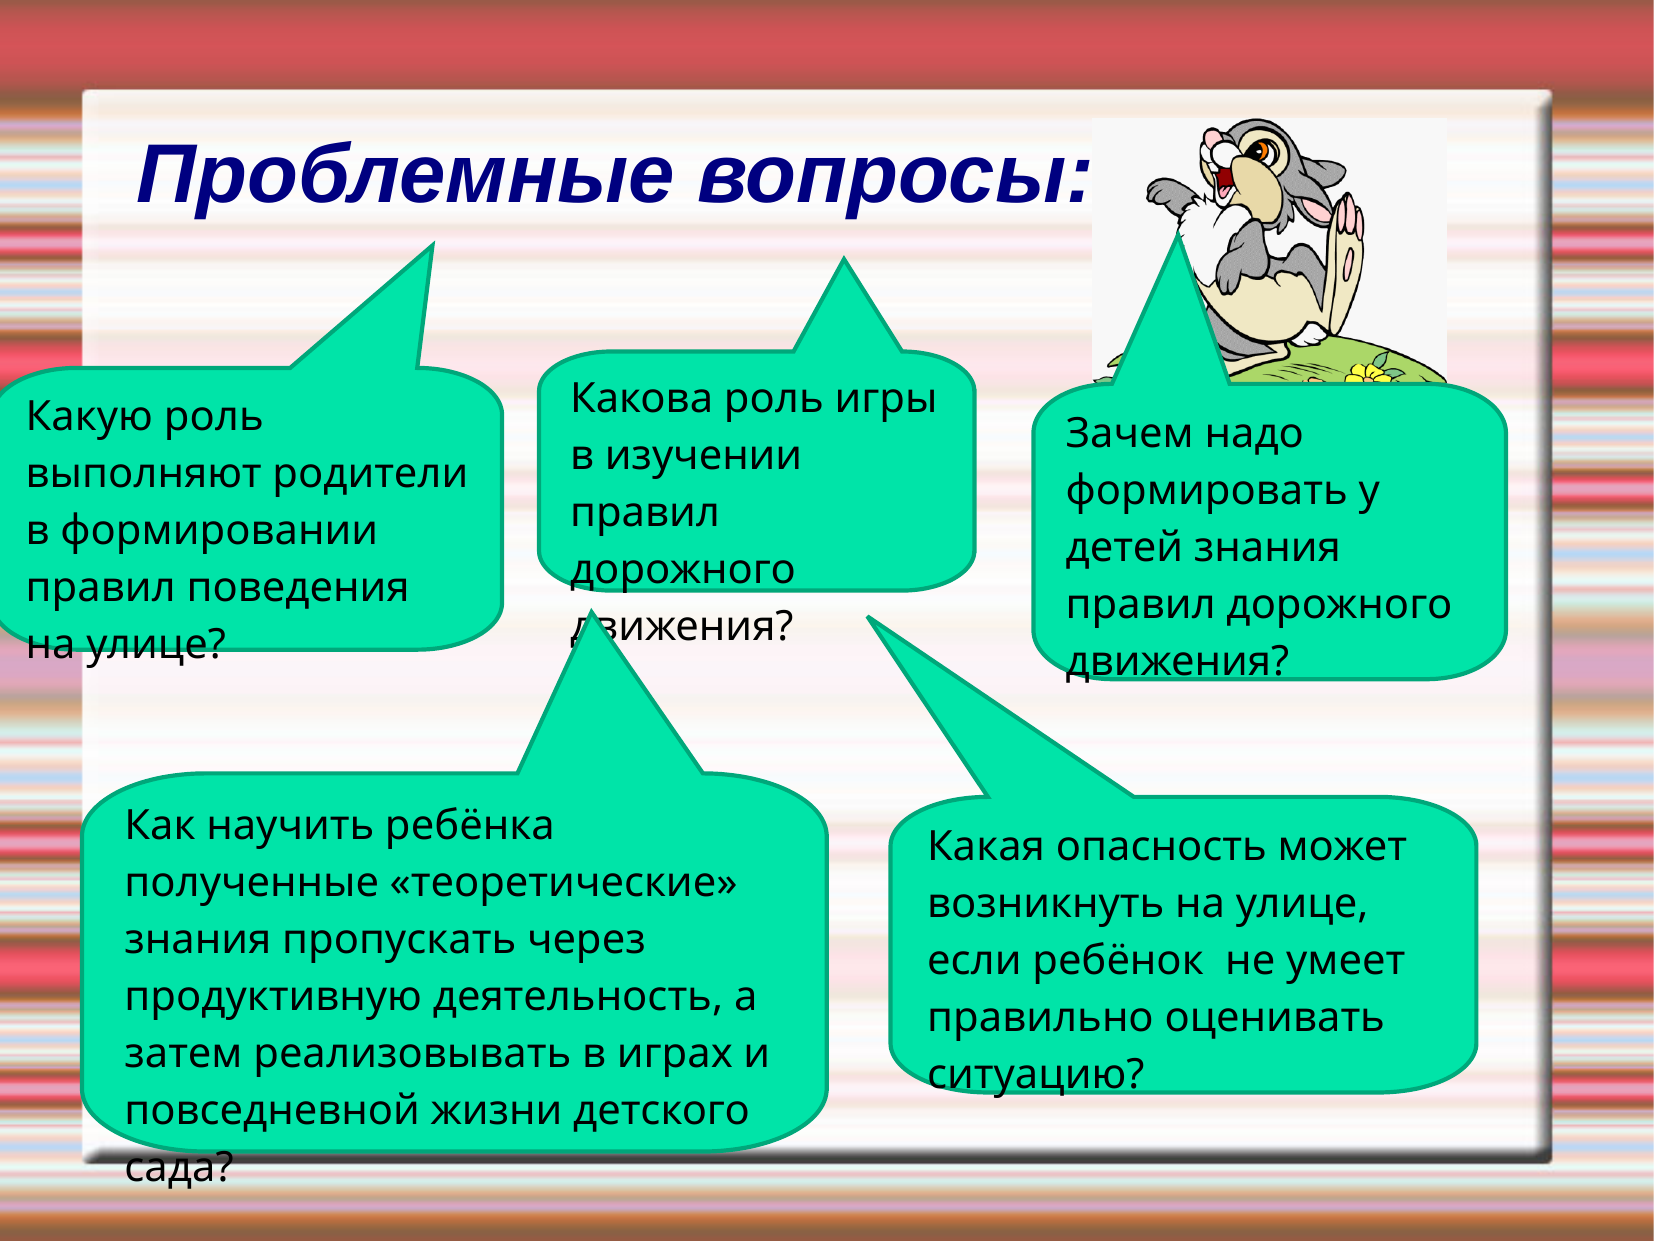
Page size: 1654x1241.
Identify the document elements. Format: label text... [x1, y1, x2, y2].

text_box Какова роль игры в изучении правил дорожного движения? [539, 259, 975, 591]
text_box Какую роль выполняют родители в формировании правил поведения на улице? [0, 245, 503, 650]
picture [1092, 118, 1447, 385]
text_box Как научить ребёнка полученные «теоретические» знания пропускать через продуктивную деятельность, а затем реализовывать в играх и повседневной жизни детского сада? [81, 612, 827, 1152]
text_box Зачем надо формировать у детей знания правил дорожного движения? [1033, 234, 1506, 680]
text_box Проблемные вопросы: [118, 118, 1114, 221]
text_box Какая опасность может возникнуть на улице, если ребёнок не умеет правильно оценивать ситуацию? [867, 616, 1477, 1093]
